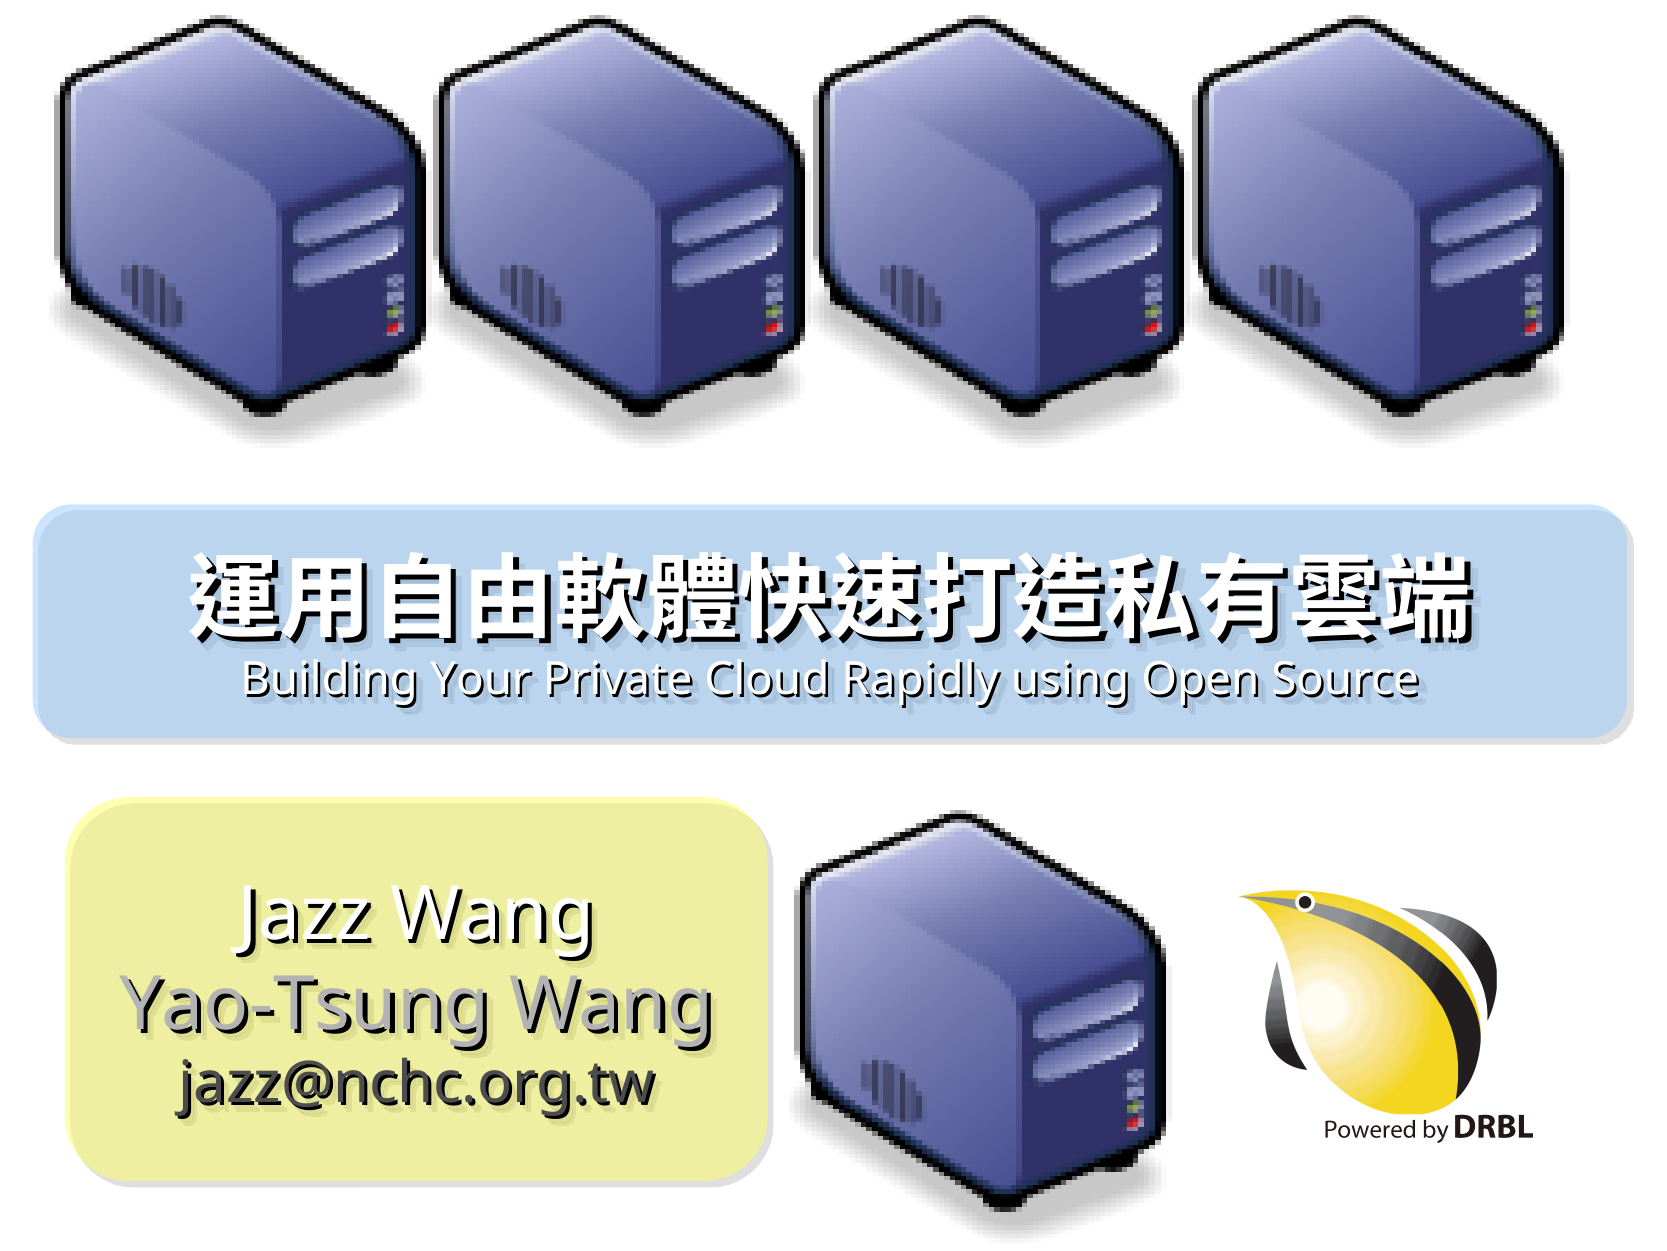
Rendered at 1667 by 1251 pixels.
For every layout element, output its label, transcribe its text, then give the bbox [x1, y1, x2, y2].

text_box Jazz Wang Yao-Tsung Wang jazz@nchc.org.tw [64, 797, 768, 1182]
text_box 運用自由軟體快速打造私有雲端 Building Your Private Cloud Rapidly using Open Source [32, 504, 1628, 739]
picture [767, 797, 1211, 1251]
picture [1224, 874, 1548, 1152]
picture [27, 2, 1609, 502]
